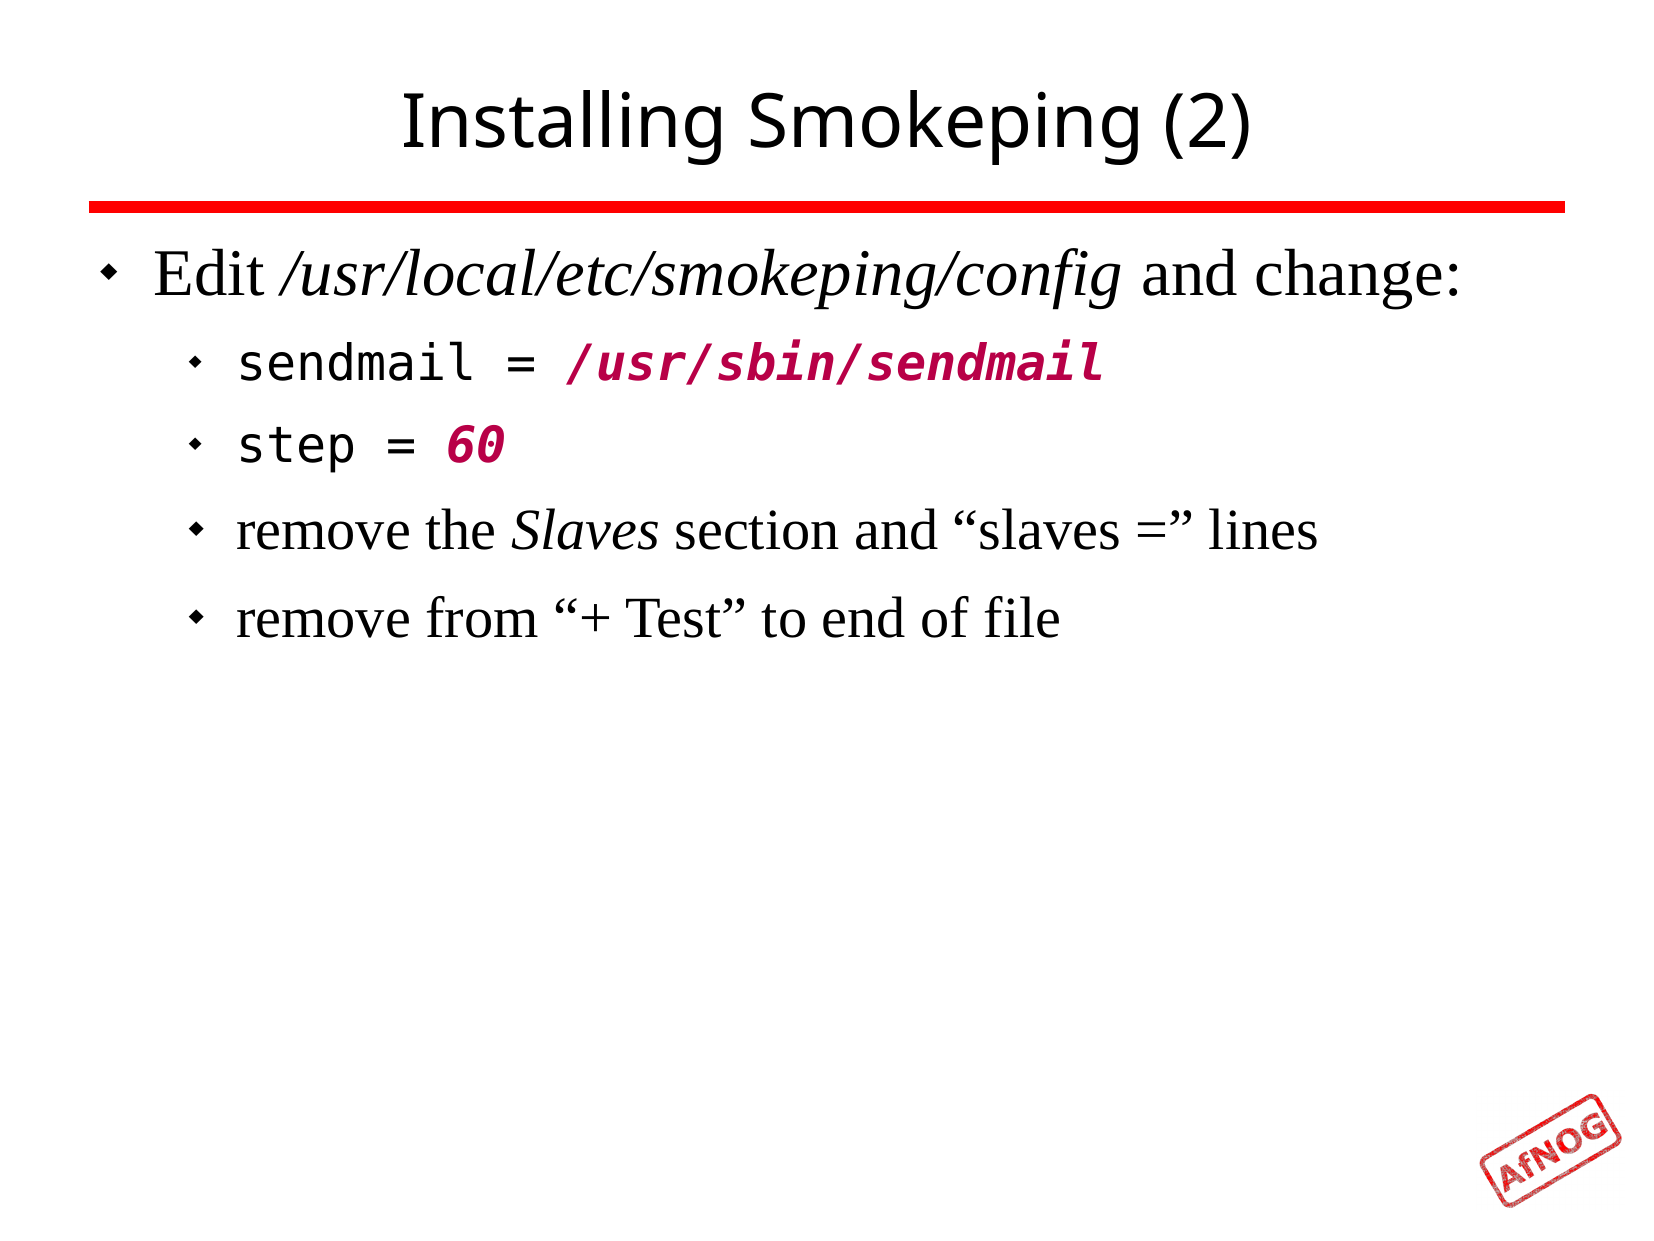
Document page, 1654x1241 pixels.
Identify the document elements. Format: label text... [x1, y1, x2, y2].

picture [1476, 1090, 1625, 1211]
title Installing Smokeping (2) [82, 36, 1571, 200]
list Edit /usr/local/etc/smokeping/config and change: sendmail = /usr/sbin/sendmail step = 60 remove the Slaves section and “slaves =” lines remove from “+ Test” to end of file [82, 236, 1571, 1040]
